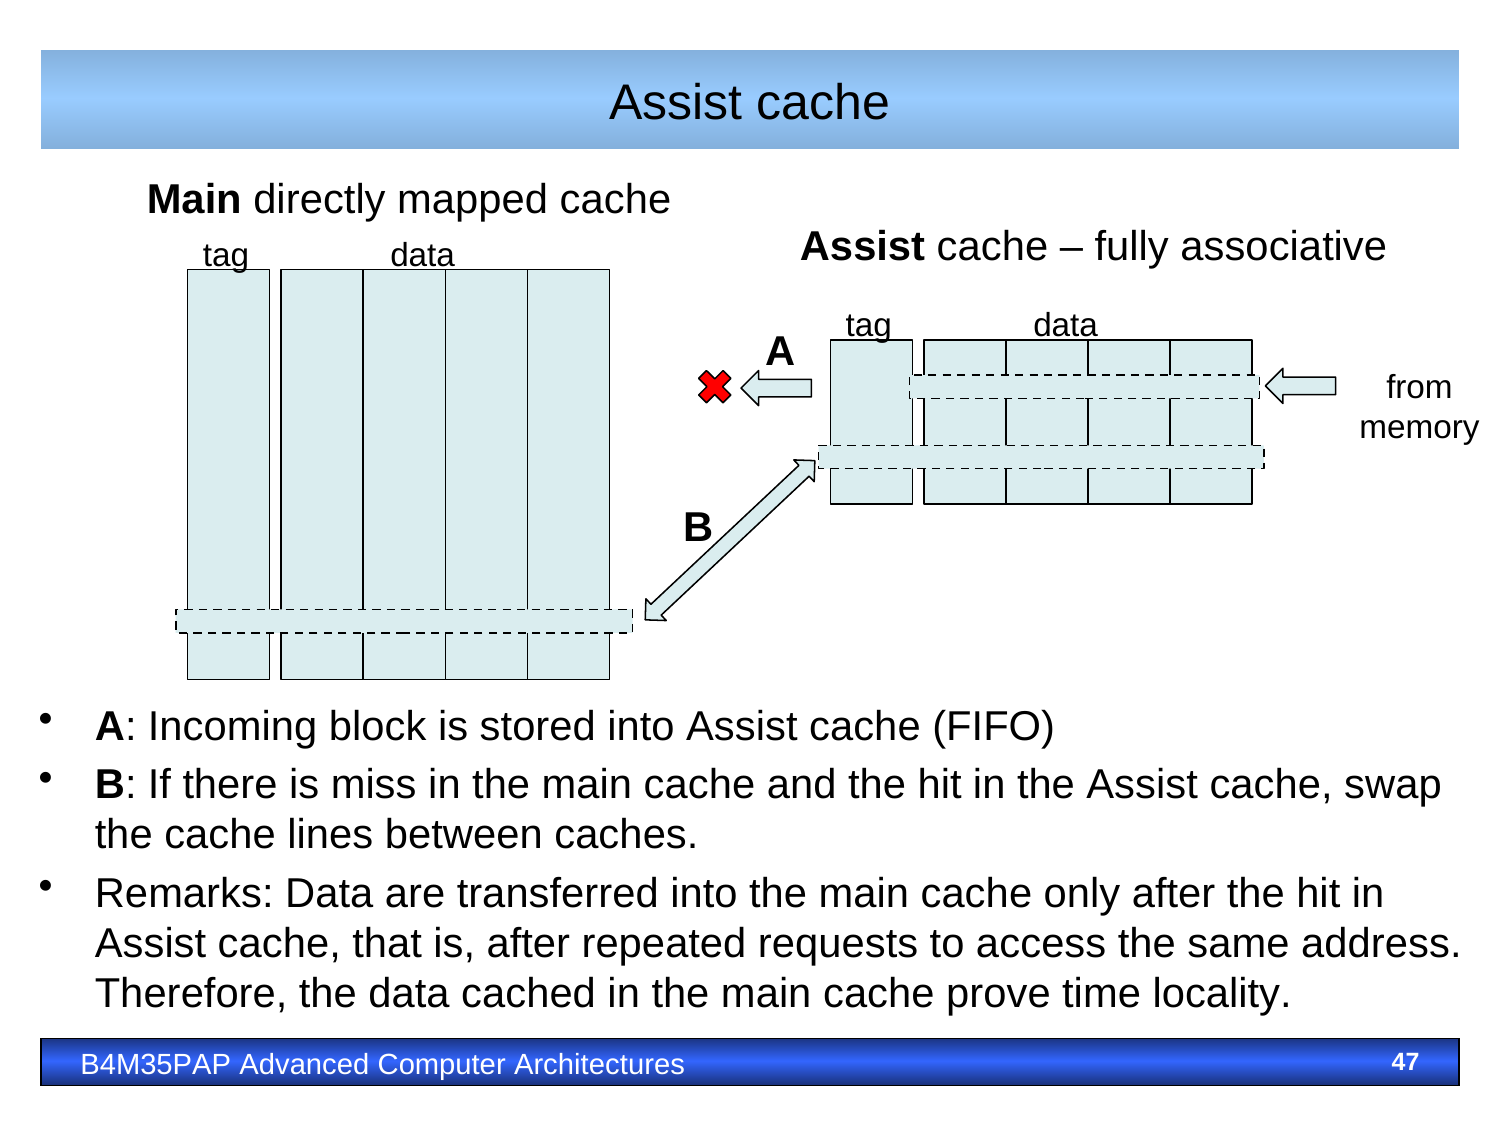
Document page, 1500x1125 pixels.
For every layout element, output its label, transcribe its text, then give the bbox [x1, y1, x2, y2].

text_box [741, 379, 812, 406]
list A: Incoming block is stored into Assist cache (FIFO) B: If there is miss in the main cache and the hit in the Assist cache, swap the cache lines between caches. Remarks: Data are transferred into the main cache only after the hit in Assist cache, that is, after repeated requests to access the same address. Therefore, the data cached in the main cache prove time locality. [23, 691, 1500, 1000]
text_box [729, 459, 815, 552]
text_box [698, 370, 731, 403]
text_box data [375, 229, 471, 281]
text_box tag [188, 229, 264, 281]
title Assist cache [41, 50, 1459, 149]
text_box A [750, 316, 811, 382]
text_box B [668, 492, 729, 558]
text_box data [1018, 295, 1113, 351]
text_box from memory [1344, 358, 1495, 453]
text_box Assist cache – fully associative [784, 210, 1403, 276]
text_box [818, 339, 1264, 504]
text_box [645, 558, 723, 621]
text_box tag [830, 295, 907, 351]
text_box [175, 269, 633, 680]
text_box Main directly mapped cache [132, 164, 687, 229]
text_box [1265, 368, 1336, 404]
